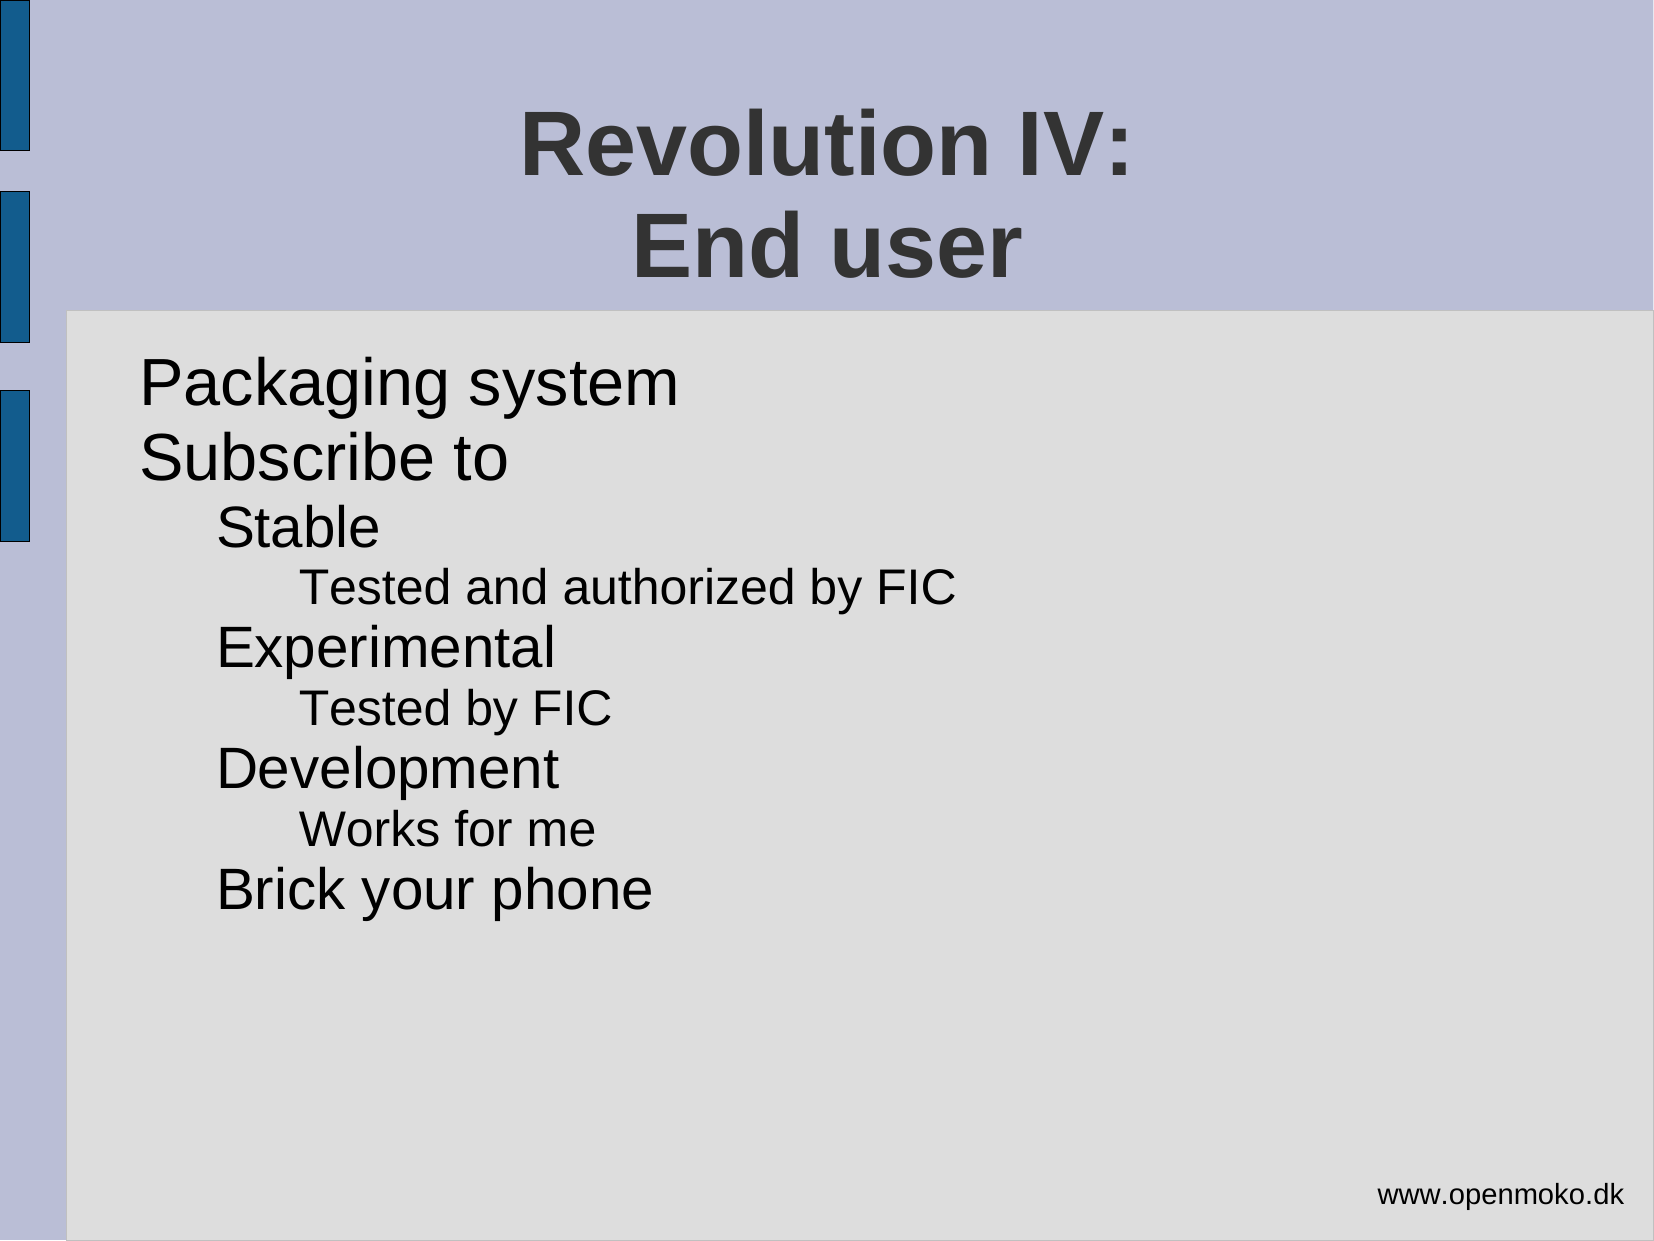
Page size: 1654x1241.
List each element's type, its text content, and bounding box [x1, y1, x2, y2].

list Packaging system Subscribe to Stable Tested and authorized by FIC Experimental Tested by FIC Development Works for me Brick your phone [121, 344, 1534, 1127]
title Revolution IV: End user [121, 87, 1534, 302]
